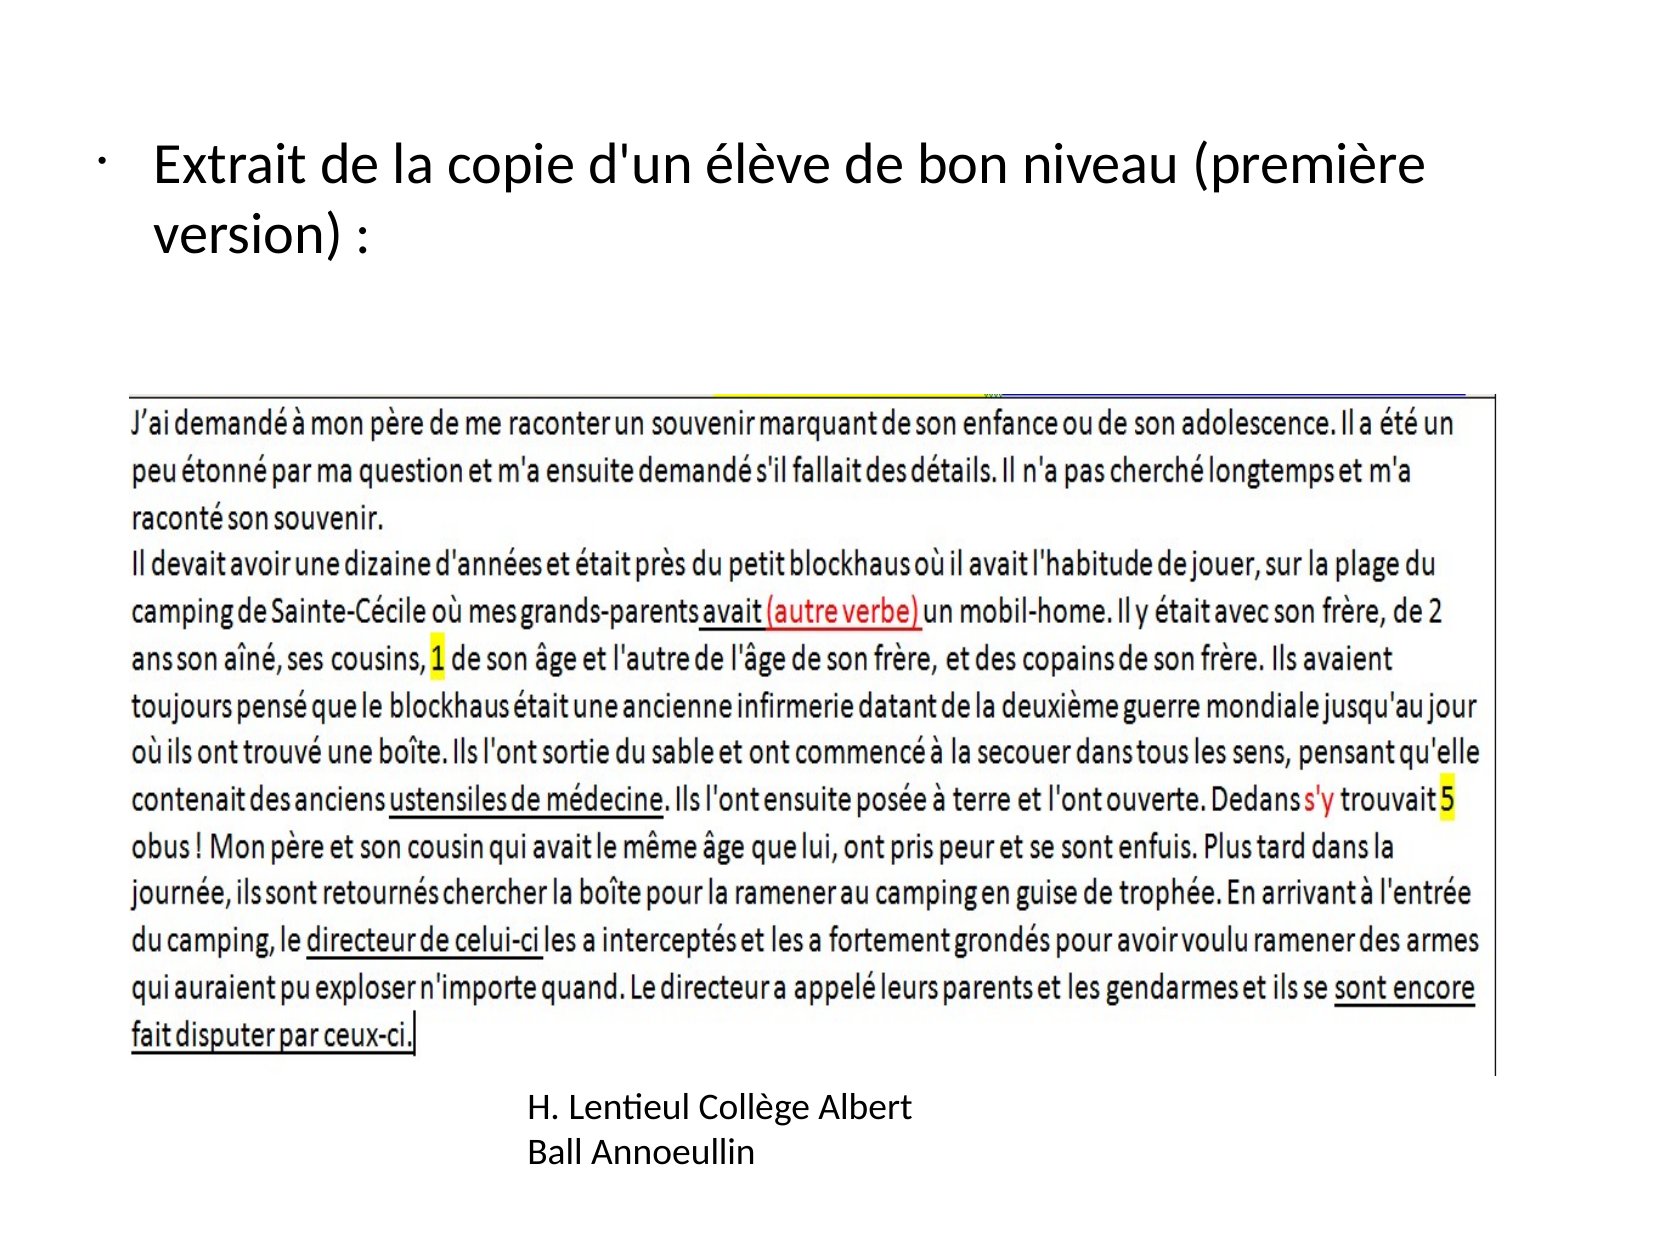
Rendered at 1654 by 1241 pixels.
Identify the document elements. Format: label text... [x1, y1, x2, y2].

text_box H. Lentieul Collège Albert Ball Annoeullin [512, 1076, 988, 1135]
picture [129, 394, 1501, 1076]
list Extrait de la copie d'un élève de bon niveau (première version) : [82, 118, 1571, 1009]
